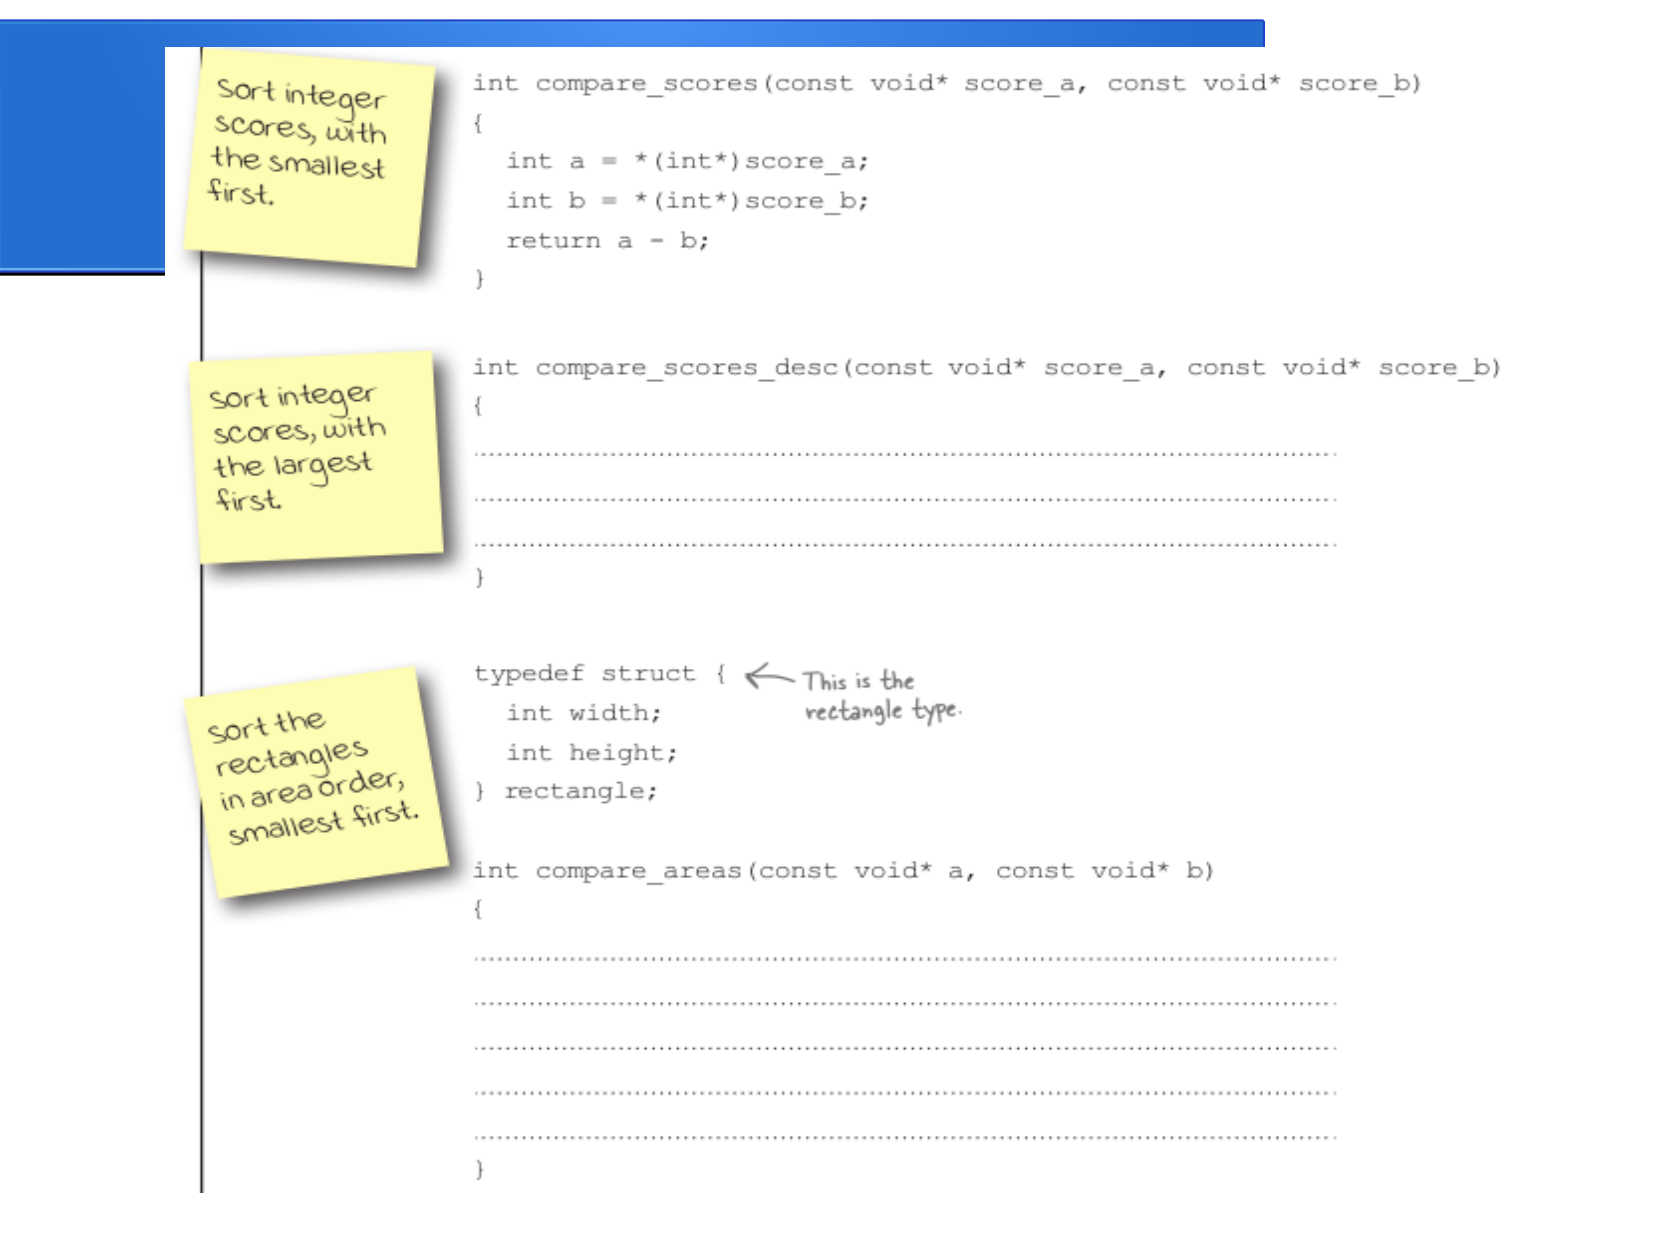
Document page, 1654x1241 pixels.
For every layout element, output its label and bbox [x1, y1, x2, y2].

picture [165, 47, 1536, 1193]
